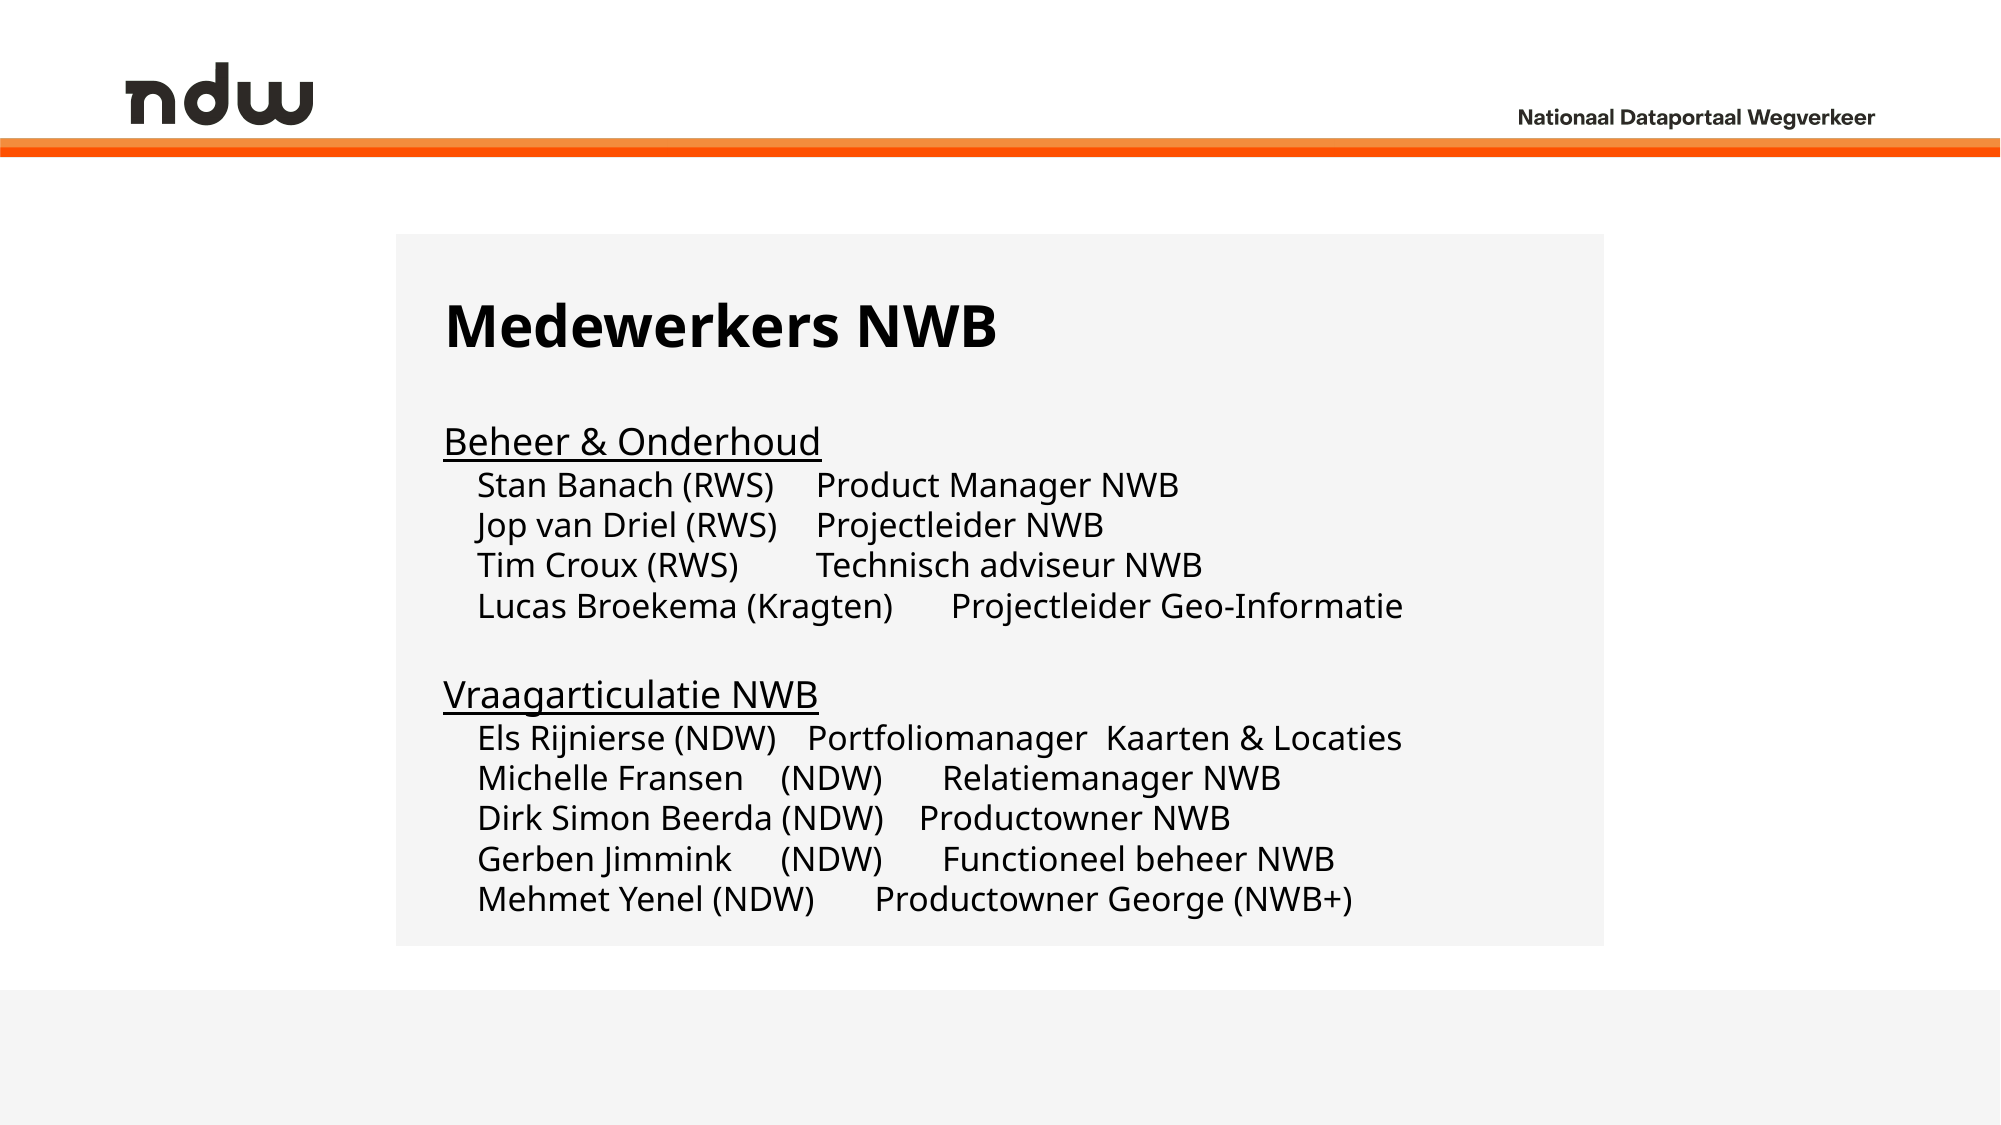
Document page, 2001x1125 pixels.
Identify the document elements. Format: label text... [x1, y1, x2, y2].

list Beheer & Onderhoud Stan Banach (RWS) Product Manager NWB Jop van Driel (RWS) Projectleider NWB Tim Croux (RWS) Technisch adviseur NWB Lucas Broekema (Kragten) Projectleider Geo-Informatie Vraagarticulatie NWB Els Rijnierse (NDW) Portfoliomanager Kaarten & Locaties Michelle Fransen (NDW) Relatiemanager NWB Dirk Simon Beerda (NDW) Productowner NWB Gerben Jimmink (NDW) Functioneel beheer NWB Mehmet Yenel (NDW) Productowner George (NWB+) [428, 323, 1675, 963]
title Medewerkers NWB [428, 248, 1597, 343]
